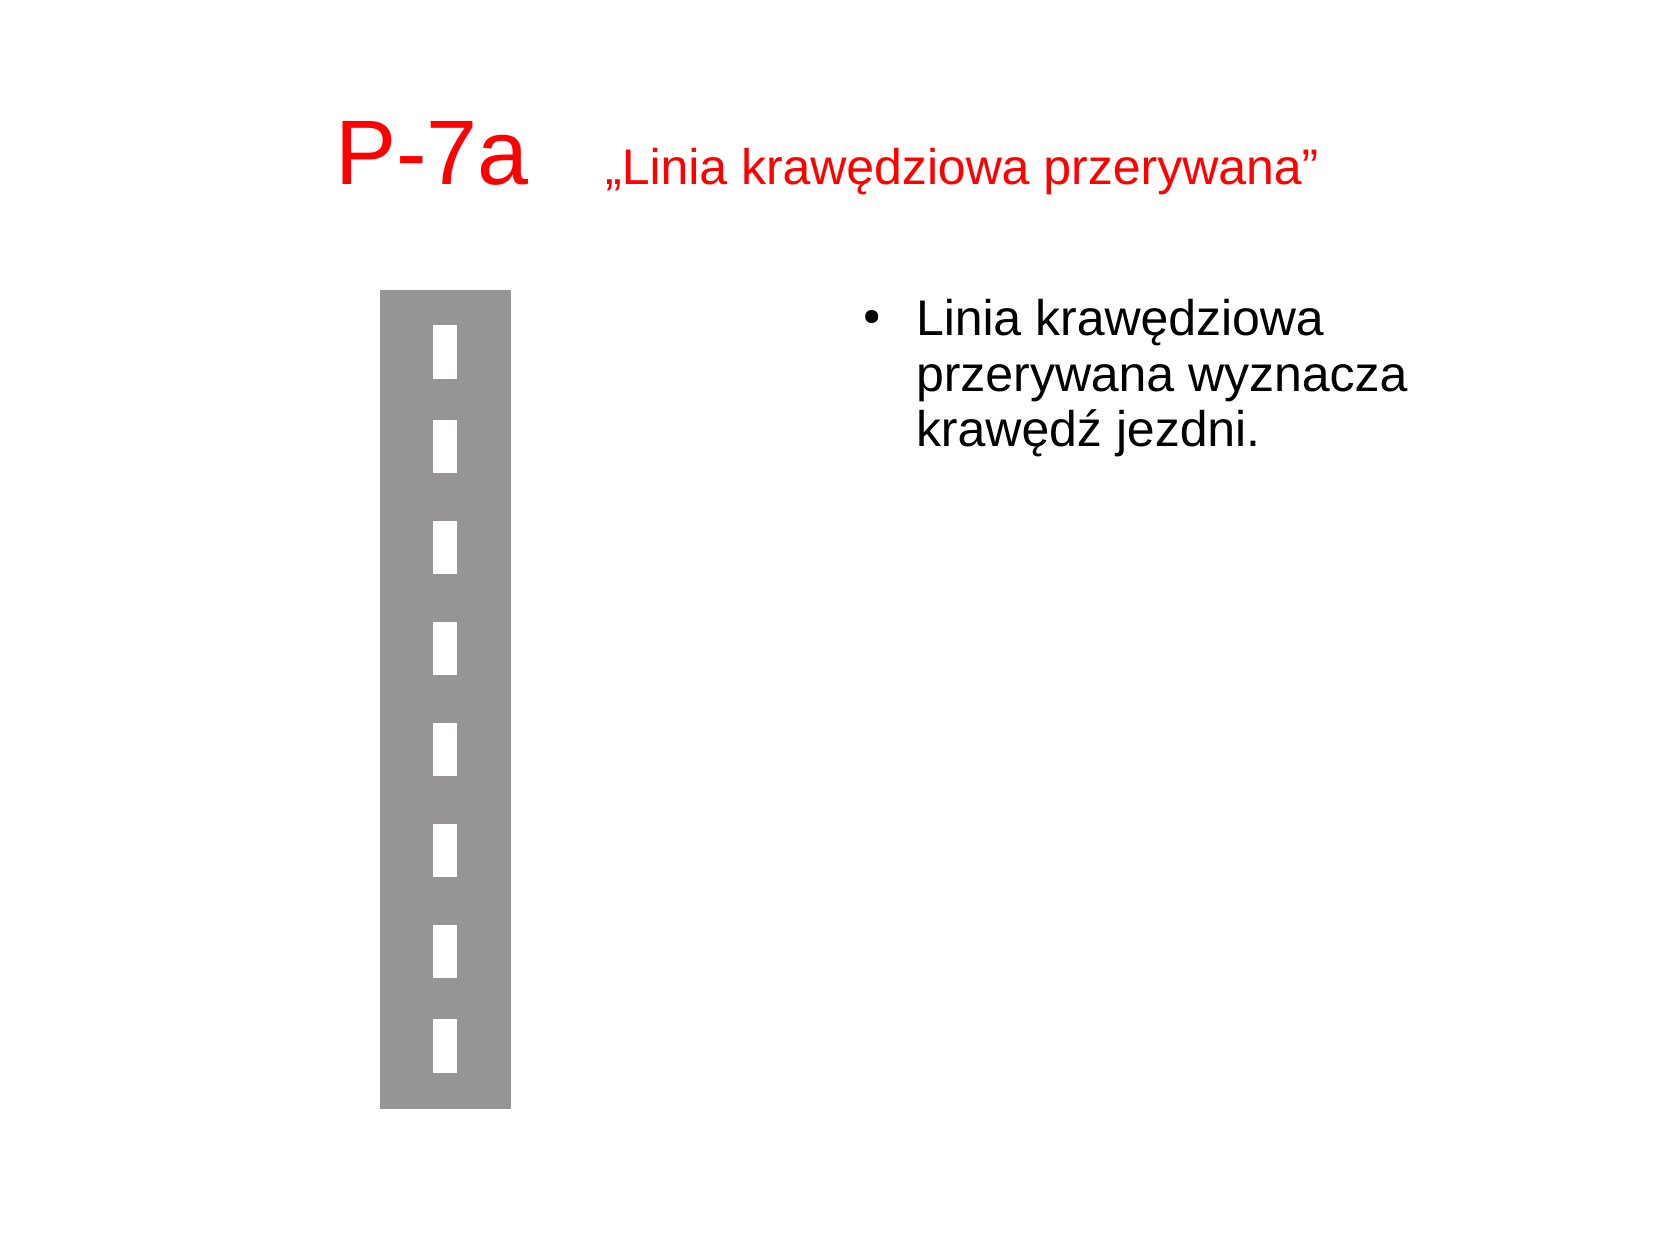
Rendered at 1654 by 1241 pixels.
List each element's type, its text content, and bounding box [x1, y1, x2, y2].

picture [380, 290, 511, 1109]
list Linia krawędziowa przerywana wyznacza krawędź jezdni. [845, 290, 1572, 1094]
title P-7a „Linia krawędziowa przerywana” [82, 56, 1571, 250]
